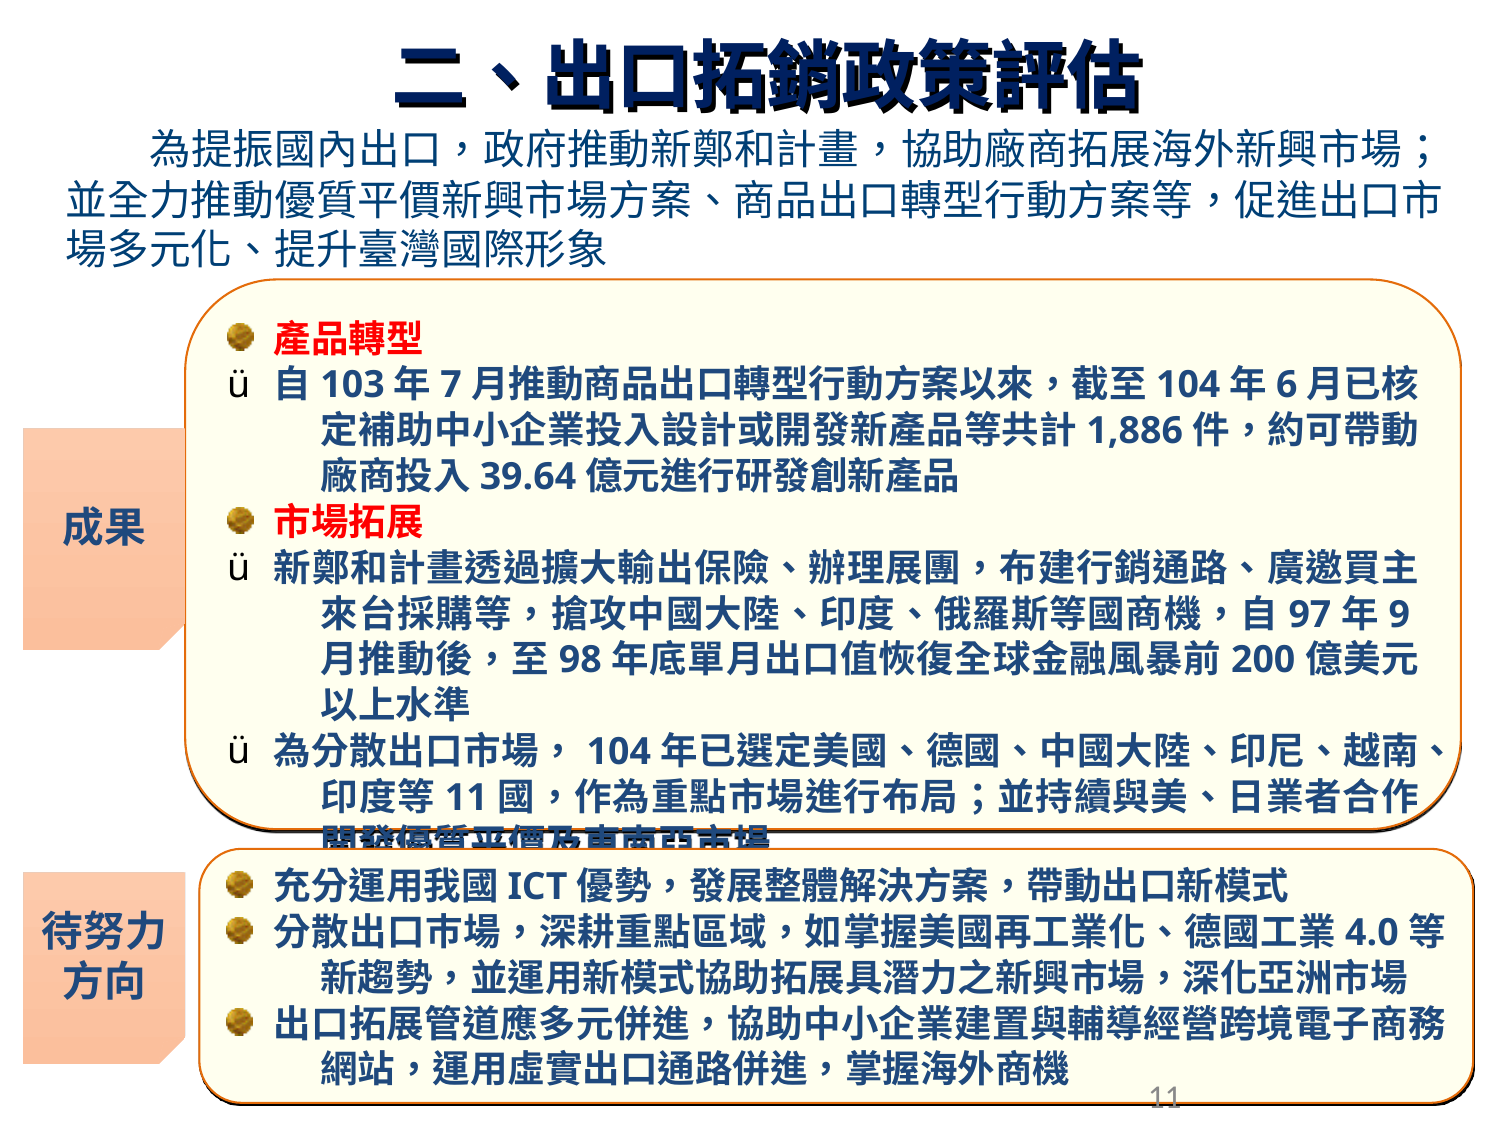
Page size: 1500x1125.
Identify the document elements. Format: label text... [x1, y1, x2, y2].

text_box 成果 [23, 428, 186, 651]
text_box 產品轉型 自103年7月推動商品出口轉型行動方案以來，截至104年6月已核定補助中小企業投入設計或開發新產品等共計1,886件，約可帶動廠商投入39.64億元進行研發創新產品 市場拓展 新鄭和計畫透過擴大輸出保險、辦理展團，布建行銷通路、廣邀買主來台採購等，搶攻中國大陸、印度、俄羅斯等國商機，自97年9月推動後，至98年底單月出口值恢復全球金融風暴前200億美元以上水準 為分散出口市場，104年已選定美國、德國、中國大陸、印尼、越南、印度等11國，作為重點市場進行布局；並持續與美、日業者合作開發優質平價及東南亞市場 [185, 283, 1461, 830]
text_box 為提振國內出口，政府推動新鄭和計畫，協助廠商拓展海外新興市場；並全力推動優質平價新興市場方案、商品出口轉型行動方案等，促進出口市場多元化、提升臺灣國際形象 [50, 115, 1483, 283]
text_box 充分運用我國ICT優勢，發展整體解決方案，帶動出口新模式 分散出口巿場，深耕重點區域，如掌握美國再工業化、德國工業4.0等新趨勢，並運用新模式協助拓展具潛力之新興市場，深化亞洲市場 出口拓展管道應多元併進，協助中小企業建置與輔導經營跨境電子商務網站，運用虛實出口通路併進，掌握海外商機 [199, 848, 1474, 1103]
text_box 11 [1132, 1065, 1483, 1125]
text_box 待努力方向 [23, 872, 186, 1065]
text_box 二、出口拓銷政策評估 [32, 3, 1500, 142]
